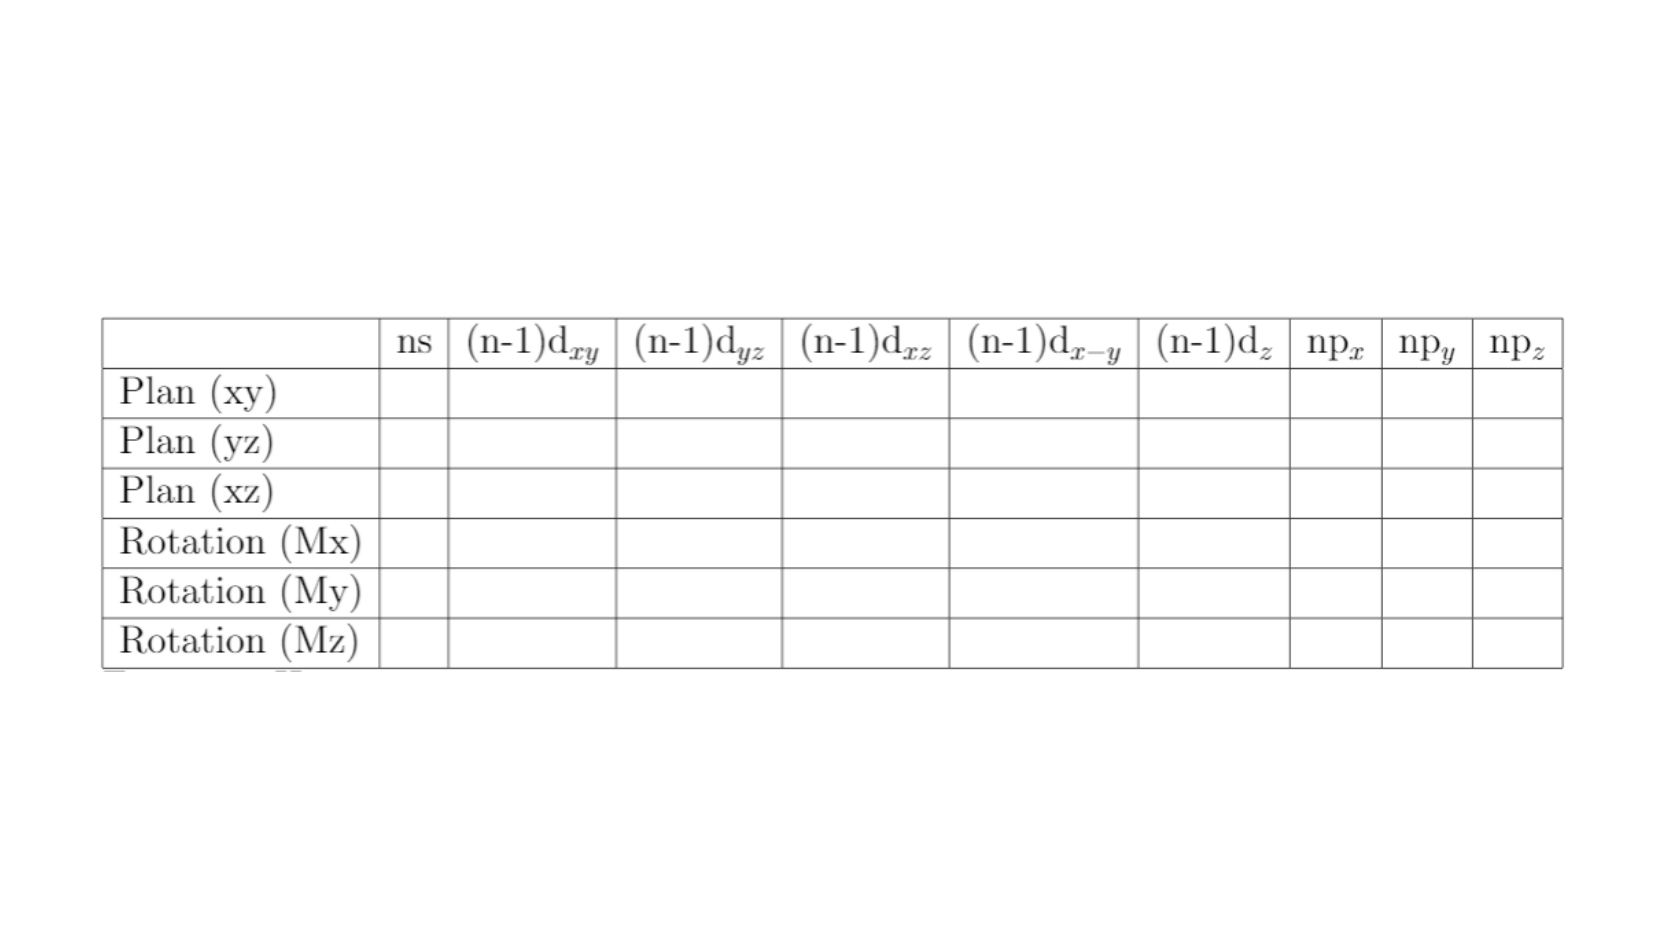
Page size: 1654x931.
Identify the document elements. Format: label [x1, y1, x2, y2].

picture [82, 302, 1571, 672]
